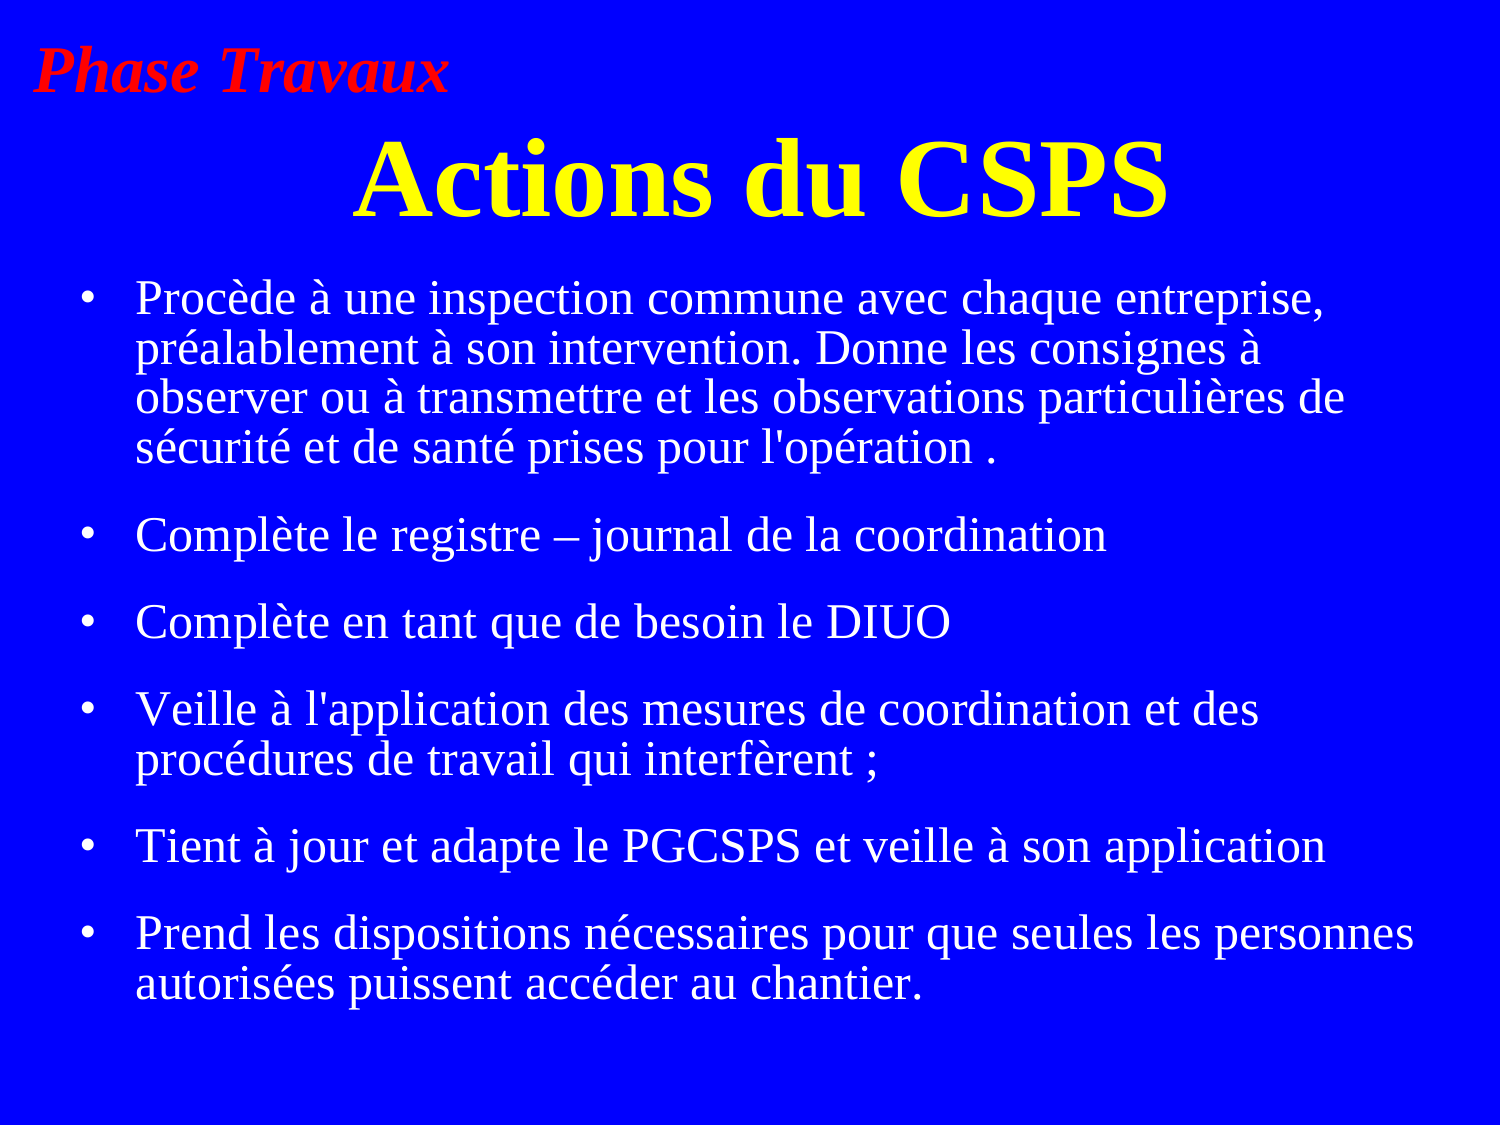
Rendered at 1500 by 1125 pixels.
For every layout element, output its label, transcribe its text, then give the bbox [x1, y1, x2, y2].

list Procède à une inspection commune avec chaque entreprise, préalablement à son intervention. Donne les consignes à observer ou à transmettre et les observations particulières de sécurité et de santé prises pour l'opération . Complète le registre – journal de la coordination Complète en tant que de besoin le DIUO Veille à l'application des mesures de coordination et des procédures de travail qui interfèrent ; Tient à jour et adapte le PGCSPS et veille à son application Prend les dispositions nécessaires pour que seules les personnes autorisées puissent accéder au chantier. [64, 267, 1436, 1071]
title Actions du CSPS [289, 90, 1235, 267]
text_box Phase Travaux [19, 18, 514, 114]
